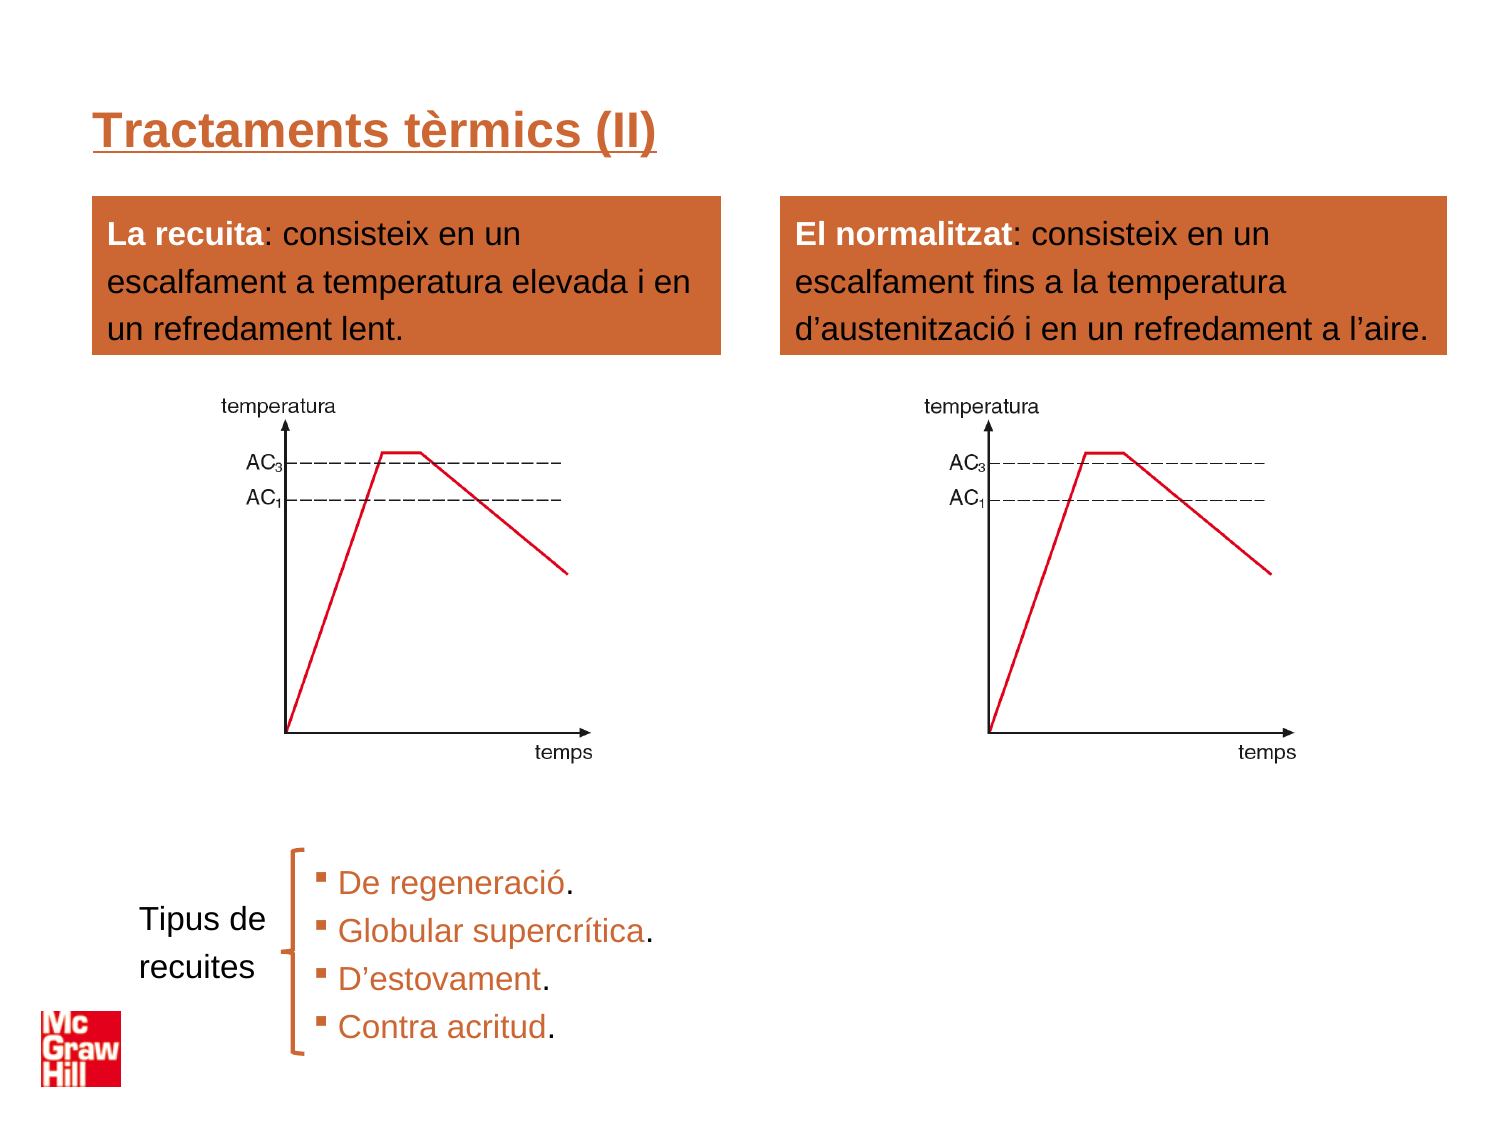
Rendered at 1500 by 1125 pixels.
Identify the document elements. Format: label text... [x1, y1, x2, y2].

text_box De regeneració. Globular supercrítica. D’estovament. Contra acritud. [298, 846, 695, 1054]
table_cell [780, 355, 1447, 811]
table_header La recuita: consisteix en un escalfament a temperatura elevada i en un refredament lent. [92, 196, 721, 355]
text_box Tipus de recuites [123, 881, 290, 993]
picture [215, 397, 597, 764]
chart [41, 1011, 121, 1087]
text_box Tractaments tèrmics (II) [78, 90, 1482, 166]
table_header El normalitzat: consisteix en un escalfament fins a la temperatura d’austenització i en un refredament a l’aire. [780, 196, 1447, 355]
picture [915, 398, 1303, 764]
table_cell [92, 355, 721, 811]
